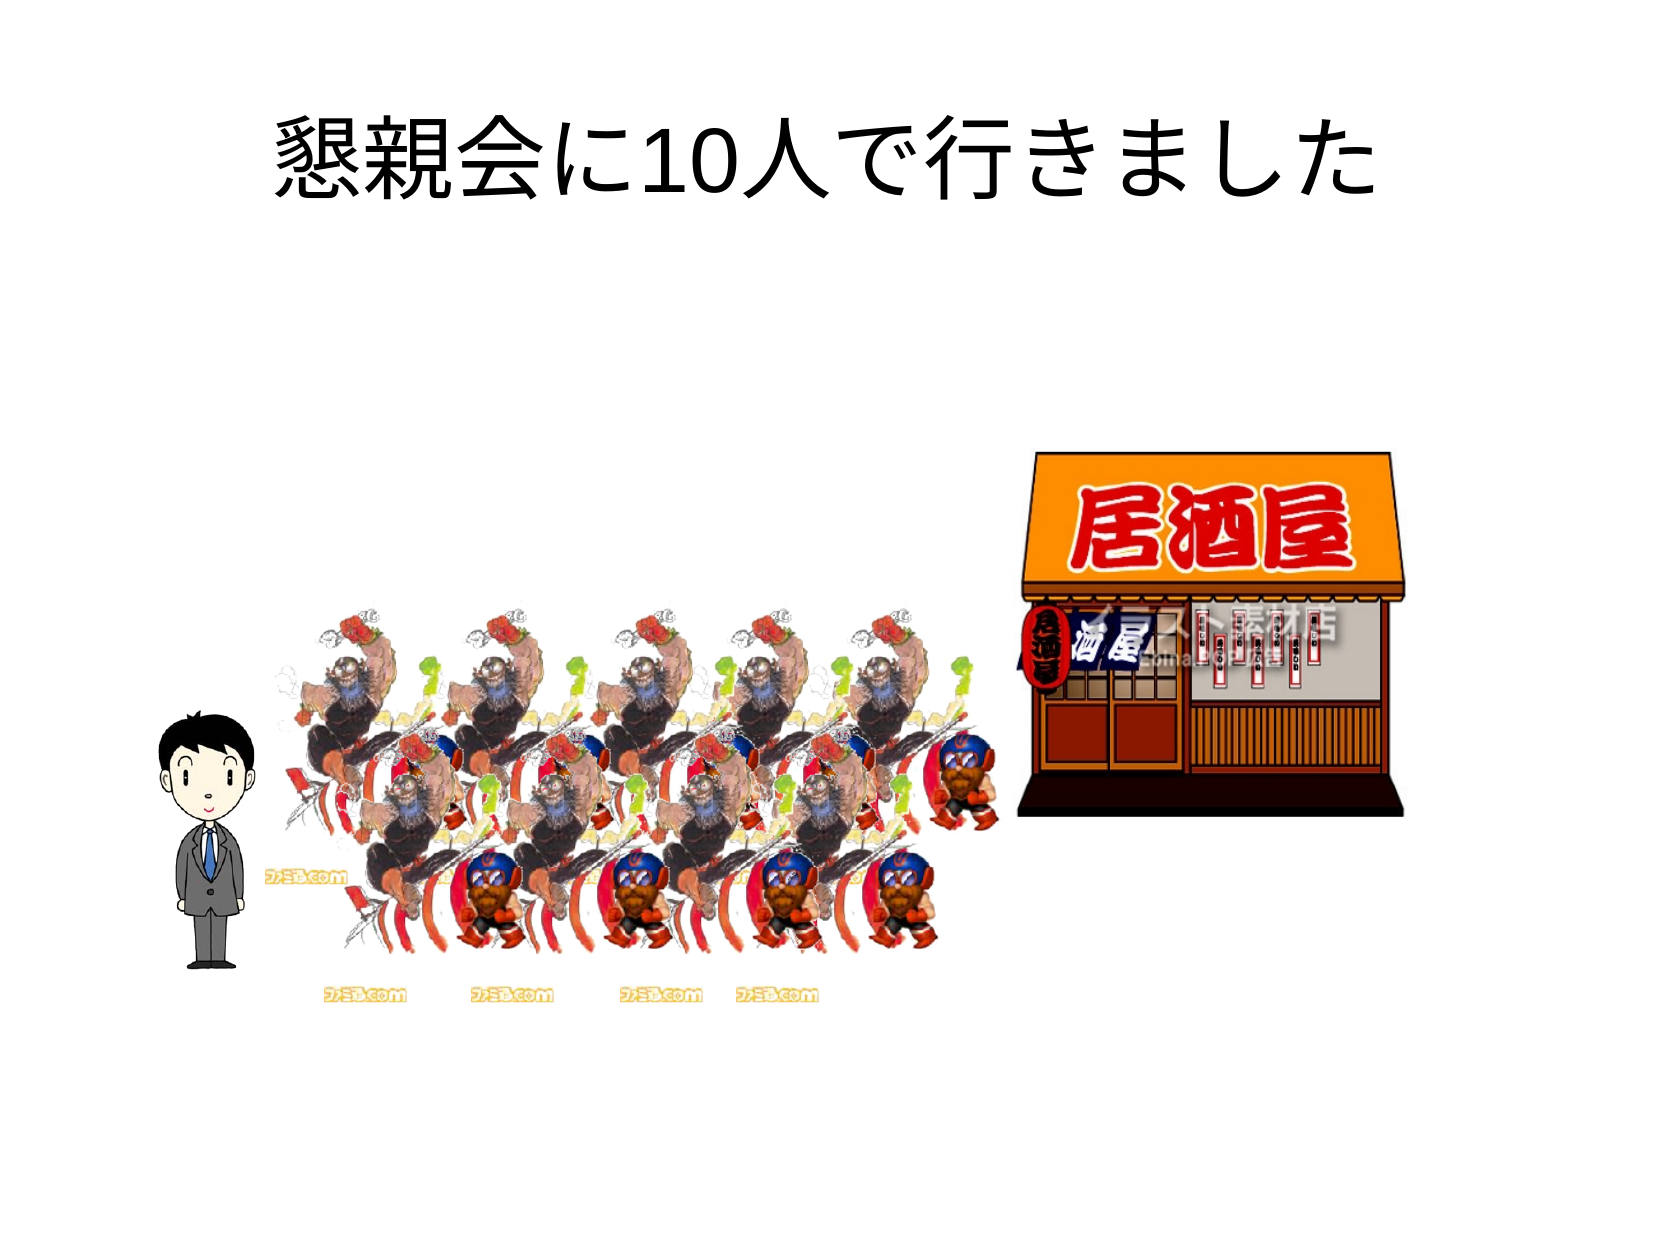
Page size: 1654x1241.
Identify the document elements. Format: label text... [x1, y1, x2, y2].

title 懇親会に10人で行きました [82, 56, 1571, 250]
picture [147, 442, 1447, 1004]
